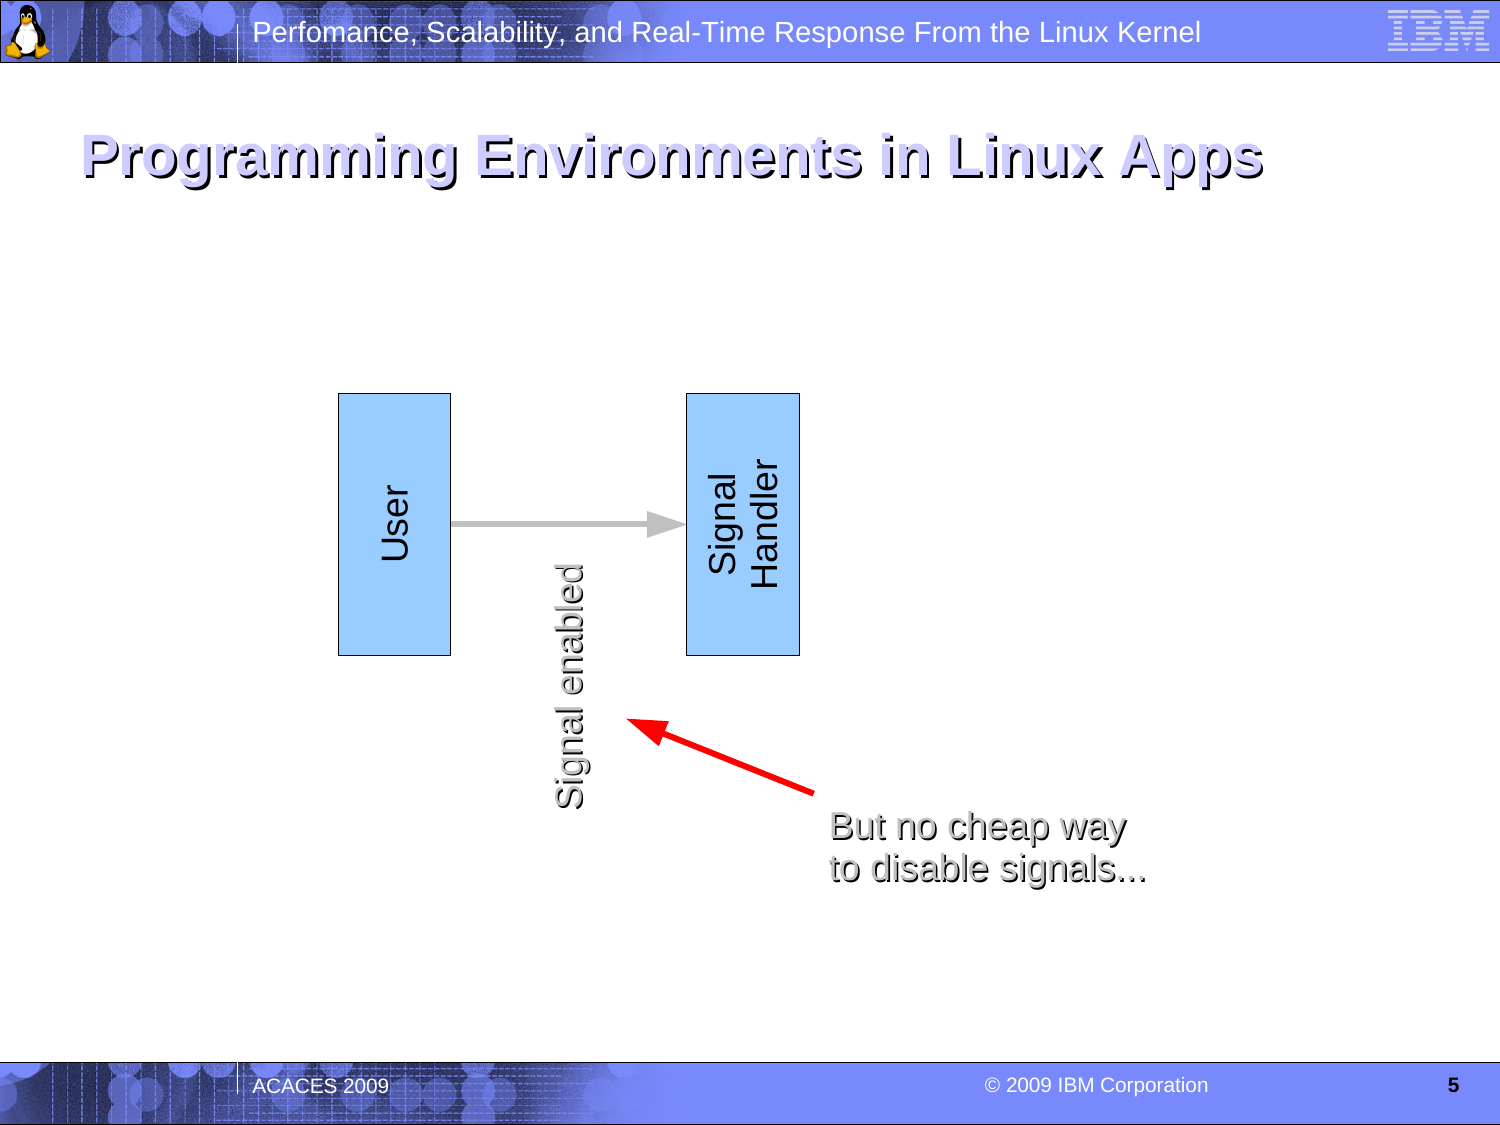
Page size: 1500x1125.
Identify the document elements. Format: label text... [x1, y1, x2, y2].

picture [1, 1, 1500, 62]
title Programming Environments in Linux Apps [79, 116, 1433, 199]
picture [0, 1063, 1500, 1124]
text_box User [338, 393, 451, 656]
text_box Signal enabled [539, 547, 597, 825]
text_box But no cheap way to disable signals... [813, 797, 1162, 897]
text_box Signal Handler [686, 393, 800, 656]
